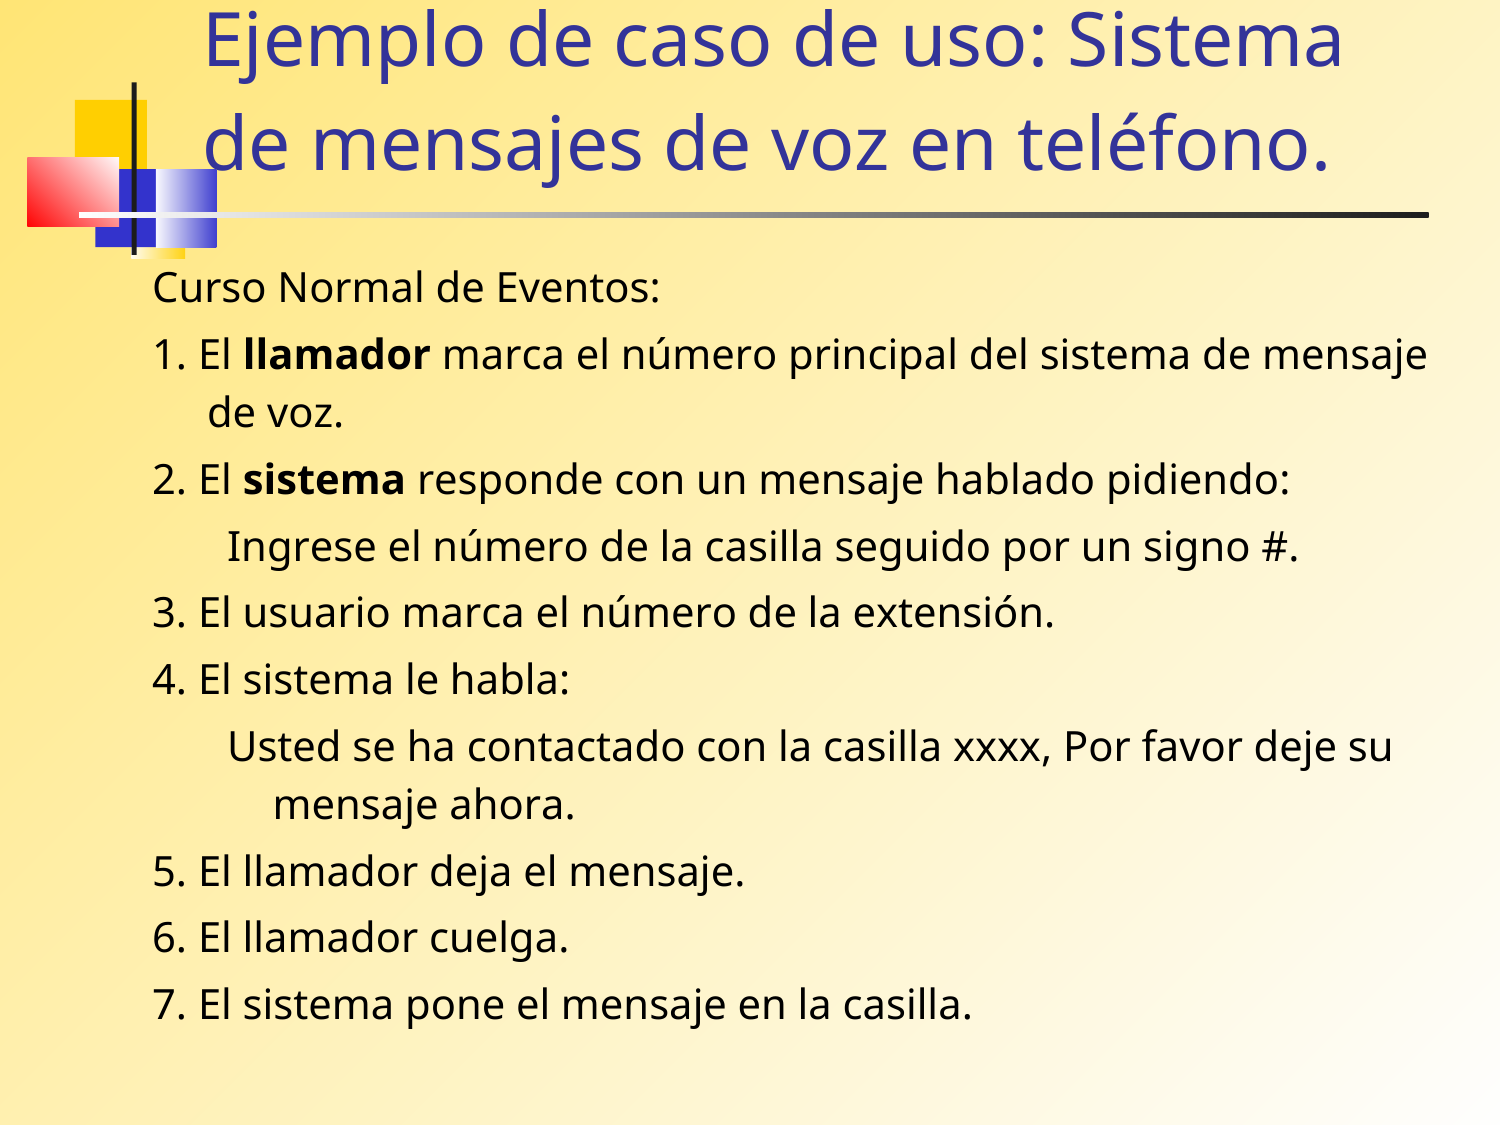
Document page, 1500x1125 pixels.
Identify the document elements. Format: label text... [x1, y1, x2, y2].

list Curso Normal de Eventos: 1. El llamador marca el número principal del sistema de mensaje de voz. 2. El sistema responde con un mensaje hablado pidiendo: Ingrese el número de la casilla seguido por un signo #. 3. El usuario marca el número de la extensión. 4. El sistema le habla: Usted se ha contactado con la casilla xxxx, Por favor deje su mensaje ahora. 5. El llamador deja el mensaje. 6. El llamador cuelga. 7. El sistema pone el mensaje en la casilla. [137, 249, 1462, 1028]
title Ejemplo de caso de uso: Sistema de mensajes de voz en teléfono. [187, 2, 1465, 200]
